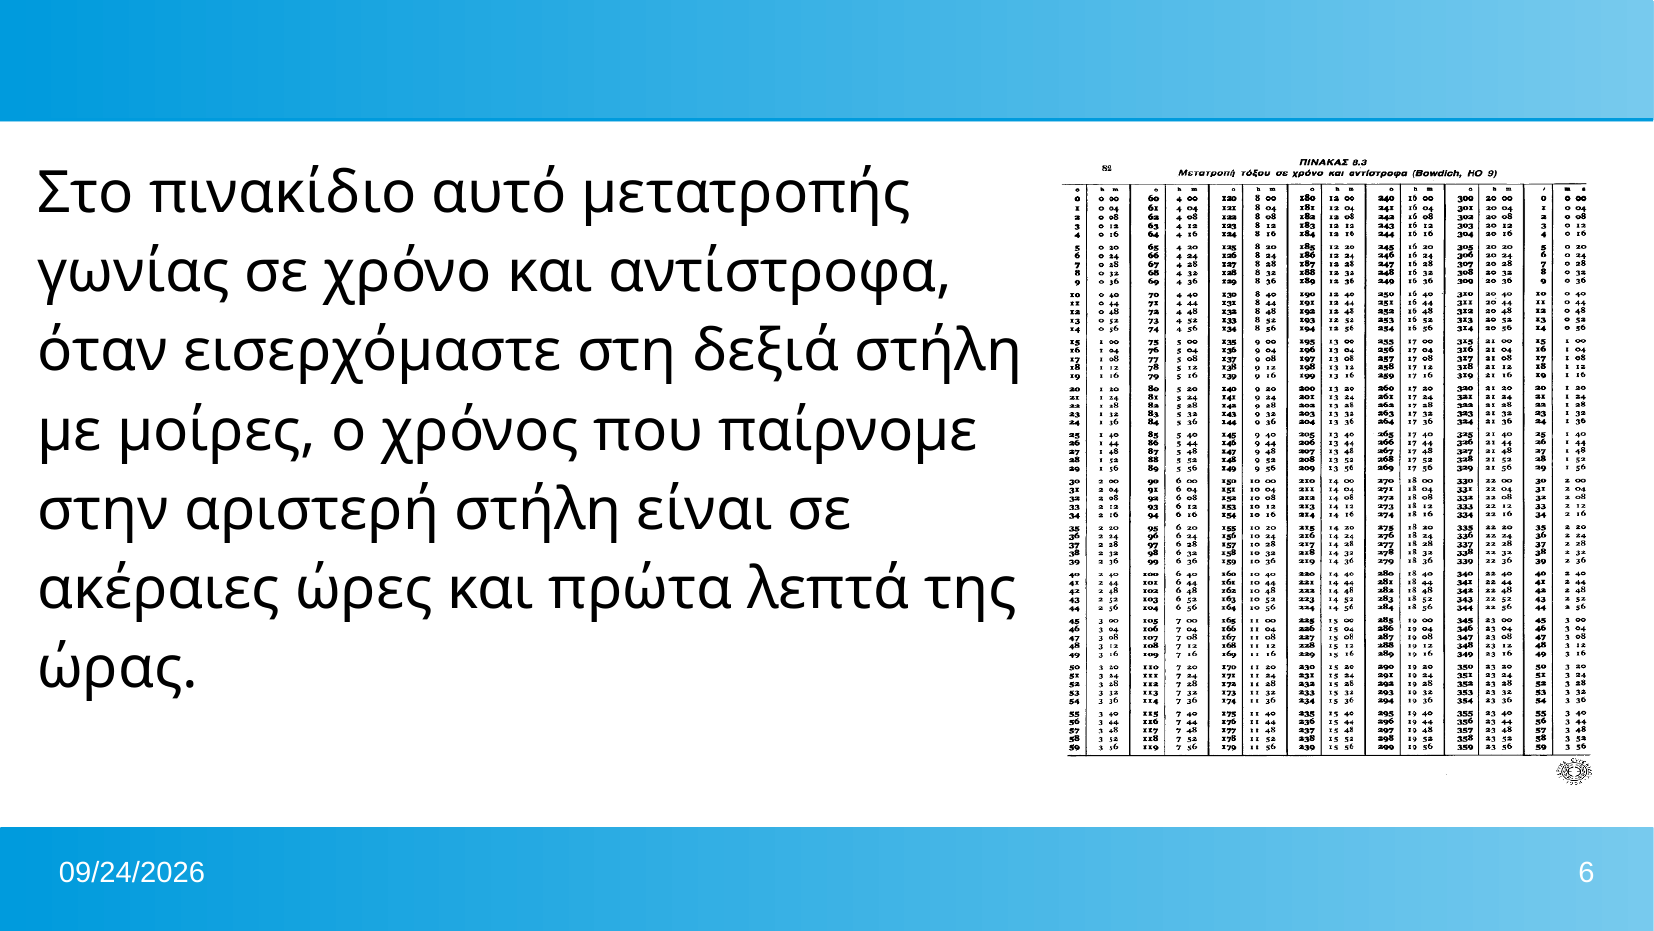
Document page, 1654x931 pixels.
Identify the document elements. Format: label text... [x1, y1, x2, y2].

picture [1050, 149, 1595, 788]
list Στο πινακίδιο αυτό μετατροπής γωνίας σε χρόνο και αντίστροφα, όταν εισερχόμαστε στη δεξιά στήλη με μοίρες, ο χρόνος που παίρνομε στην αριστερή στήλη είναι σε ακέραιες ώρες και πρώτα λεπτά της ώρας. [37, 150, 1050, 788]
